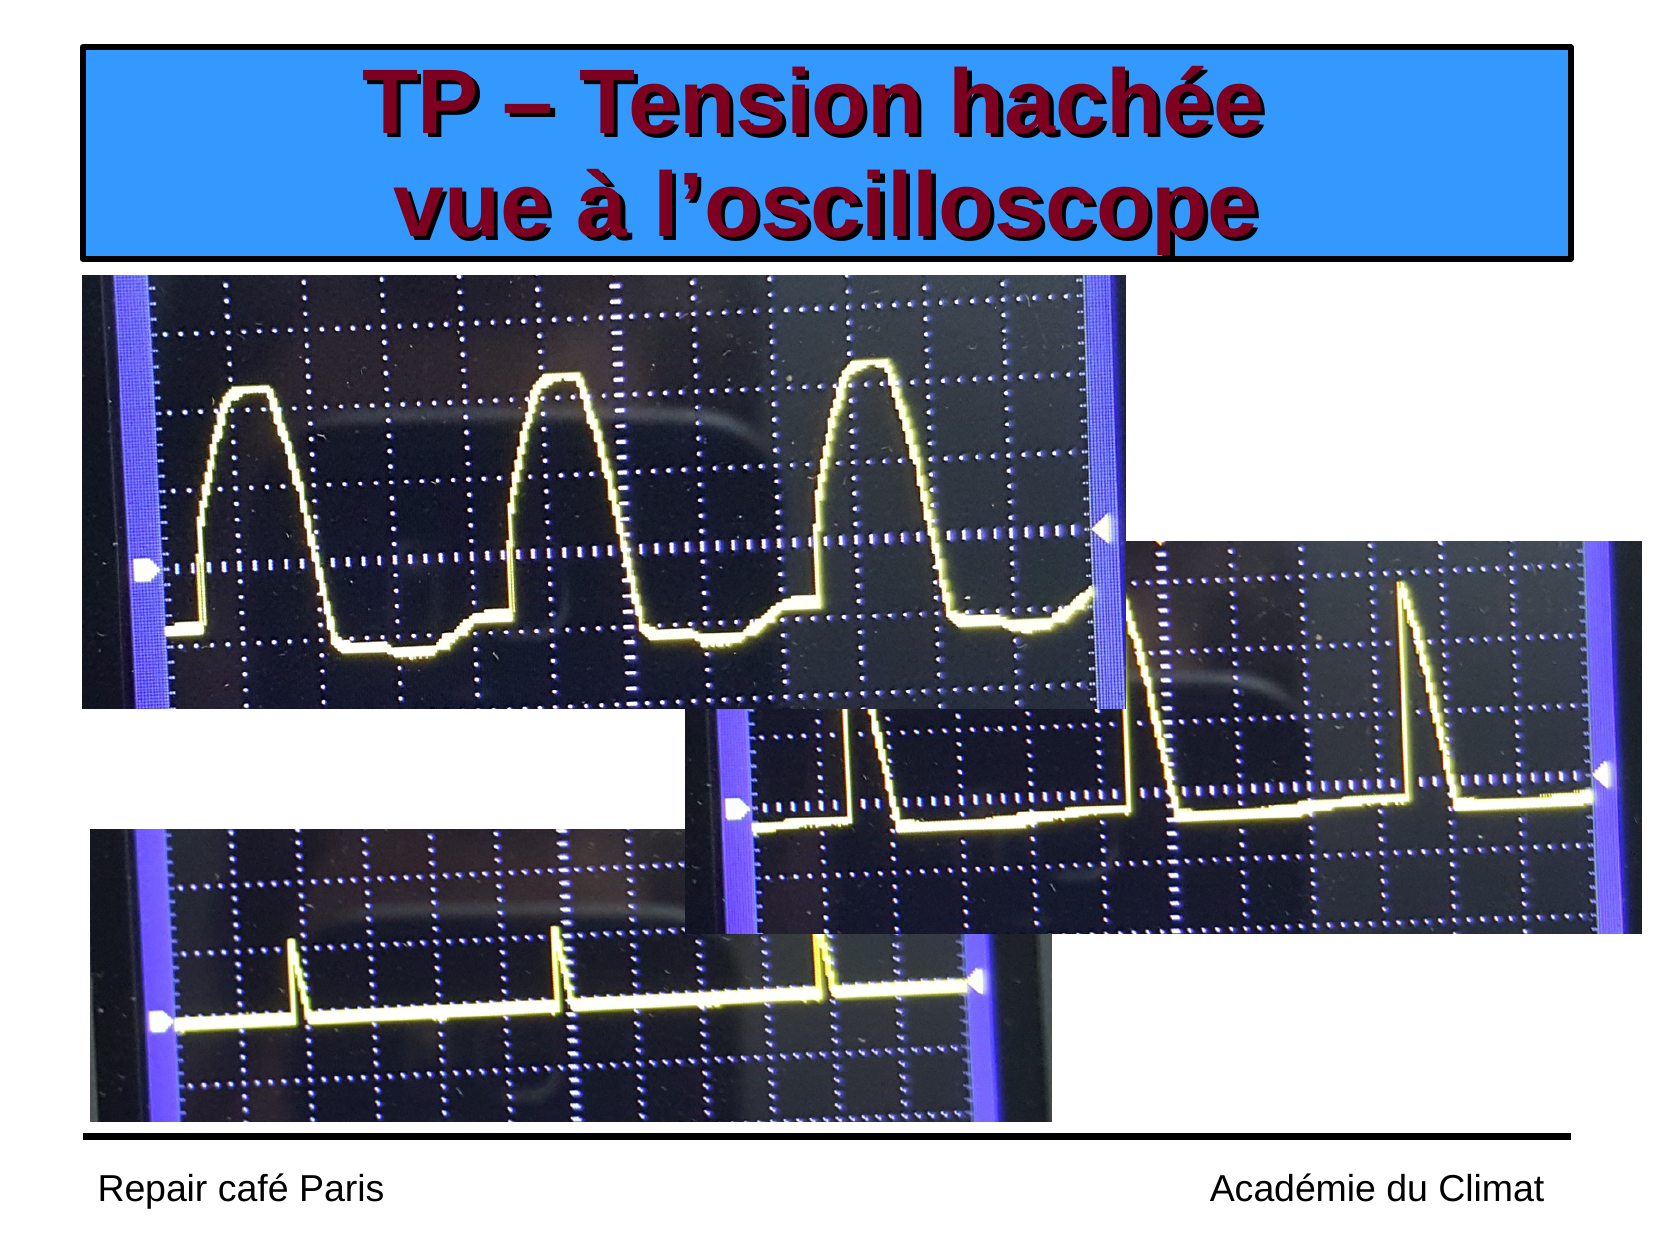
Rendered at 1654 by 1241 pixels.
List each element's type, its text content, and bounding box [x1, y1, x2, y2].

picture [82, 275, 1642, 1123]
text_box Repair café Paris Académie du Climat [82, 1160, 1571, 1217]
title TP – Tension hachée vue à l’oscilloscope [82, 47, 1571, 259]
